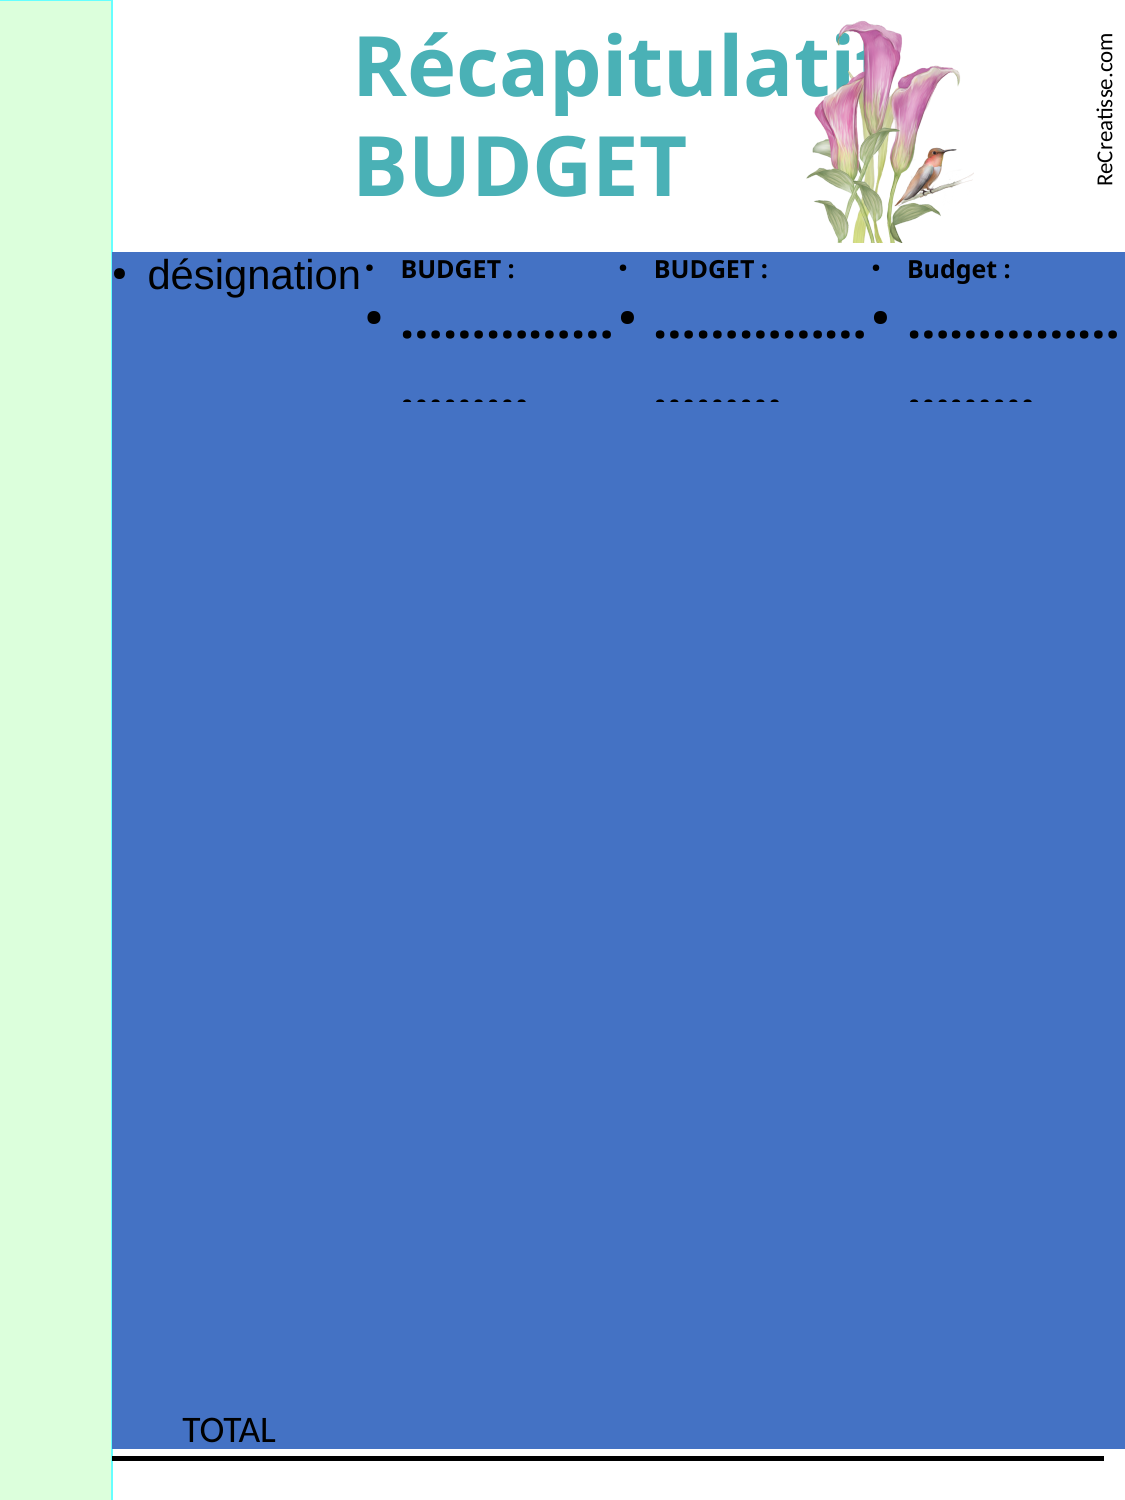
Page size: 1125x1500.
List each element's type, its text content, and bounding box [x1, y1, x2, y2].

table_cell [872, 1300, 1125, 1449]
table_header désignation [112, 252, 365, 402]
table_cell [112, 551, 365, 701]
table_cell [112, 701, 365, 851]
table_header BUDGET : …………………… [618, 252, 872, 402]
table_cell [872, 1150, 1125, 1300]
table_cell [365, 1150, 618, 1300]
text_box Récapitulatif BUDGET [337, 5, 926, 221]
table_cell [618, 402, 872, 551]
table_cell [365, 1000, 618, 1150]
table_cell [618, 1000, 872, 1150]
table_cell [872, 402, 1125, 551]
table_cell [365, 402, 618, 551]
table_header Budget : …………………… [872, 252, 1125, 402]
table_cell [618, 701, 872, 851]
table_cell [872, 1000, 1125, 1150]
picture [776, 18, 974, 243]
table_cell [365, 701, 618, 851]
table_cell [112, 402, 365, 551]
text_box TOTAL [167, 1398, 291, 1456]
table_header BUDGET : …………………… [365, 252, 618, 402]
table_cell [872, 851, 1125, 1000]
text_box ReCreatisse.com [1082, 18, 1125, 201]
table_cell [618, 1300, 872, 1449]
text_box [0, 0, 112, 1500]
table_cell [112, 851, 365, 1000]
table_cell [112, 1300, 365, 1449]
table_cell [872, 551, 1125, 701]
table_cell [618, 551, 872, 701]
table_cell [618, 851, 872, 1000]
table_cell [618, 1150, 872, 1300]
table_cell [112, 1150, 365, 1300]
table_cell [872, 701, 1125, 851]
table_cell [112, 1000, 365, 1150]
table_cell [365, 551, 618, 701]
table_cell [365, 1300, 618, 1449]
table_cell [365, 851, 618, 1000]
